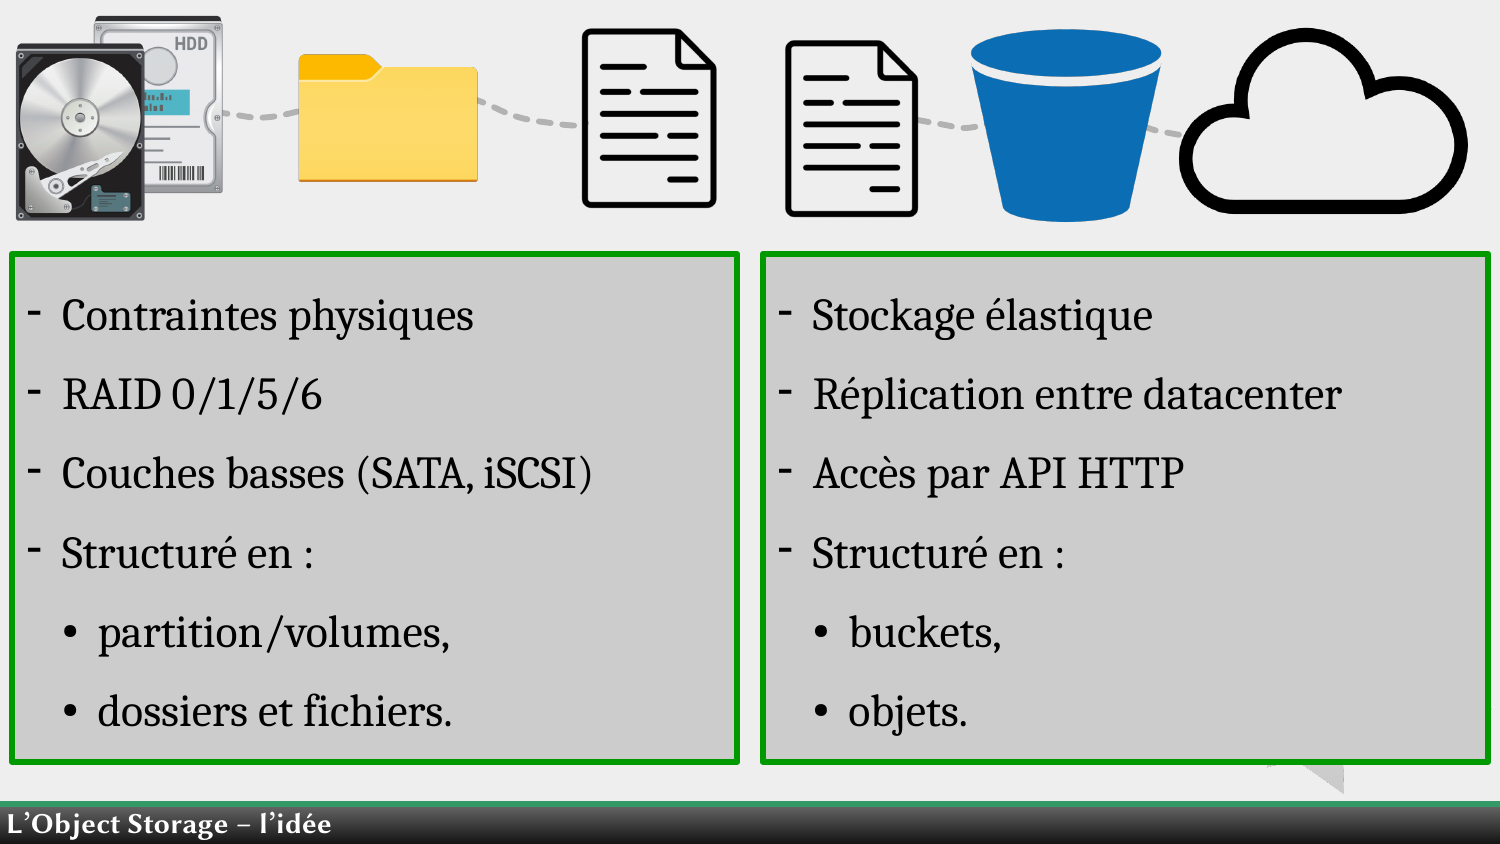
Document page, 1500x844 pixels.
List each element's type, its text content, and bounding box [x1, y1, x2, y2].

text_box Contraintes physiques RAID 0/1/5/6 Couches basses (SATA, iSCSI) Structuré en : partition/volumes, dossiers et fichiers. [11, 253, 738, 762]
picture [11, 11, 227, 225]
picture [547, 0, 1495, 296]
text_box Stockage élastique Réplication entre datacenter Accès par API HTTP Structuré en : buckets, objets. [762, 253, 1489, 762]
title L’Object Storage – l’idée [5, 801, 1075, 844]
picture [1187, 587, 1492, 794]
picture [286, 16, 490, 220]
